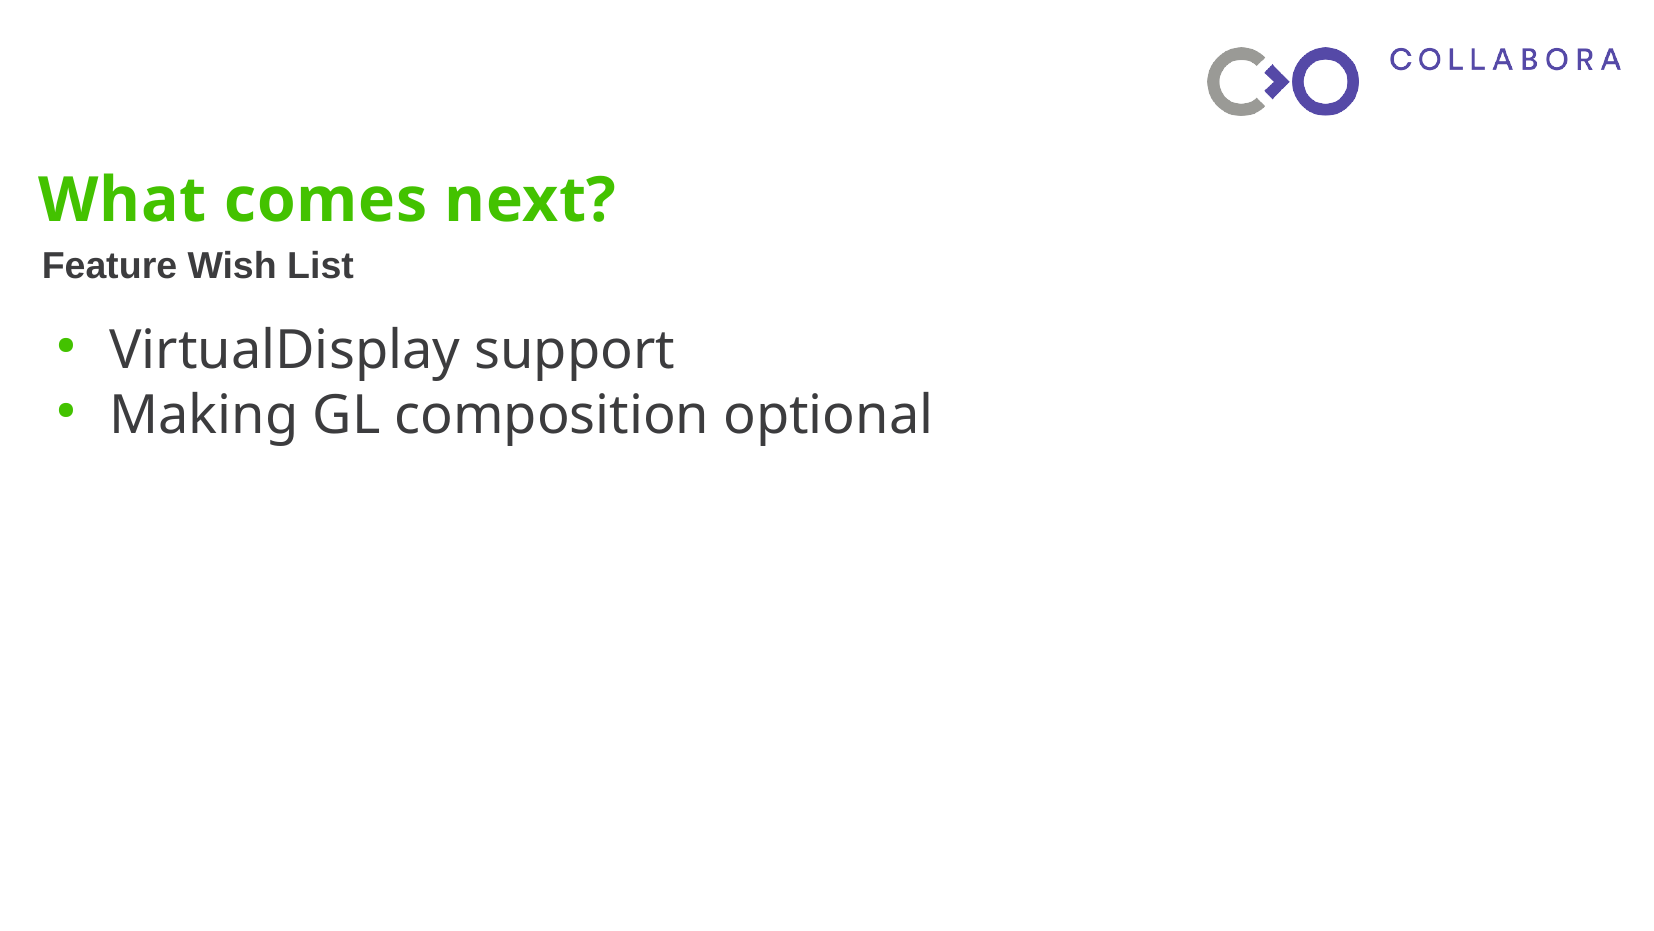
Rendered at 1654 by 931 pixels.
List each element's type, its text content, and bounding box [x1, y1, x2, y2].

title What comes next? [38, 159, 1614, 216]
list VirtualDisplay support Making GL composition optional [38, 325, 1614, 581]
picture [1207, 47, 1621, 116]
text_box Feature Wish List [41, 240, 1615, 290]
